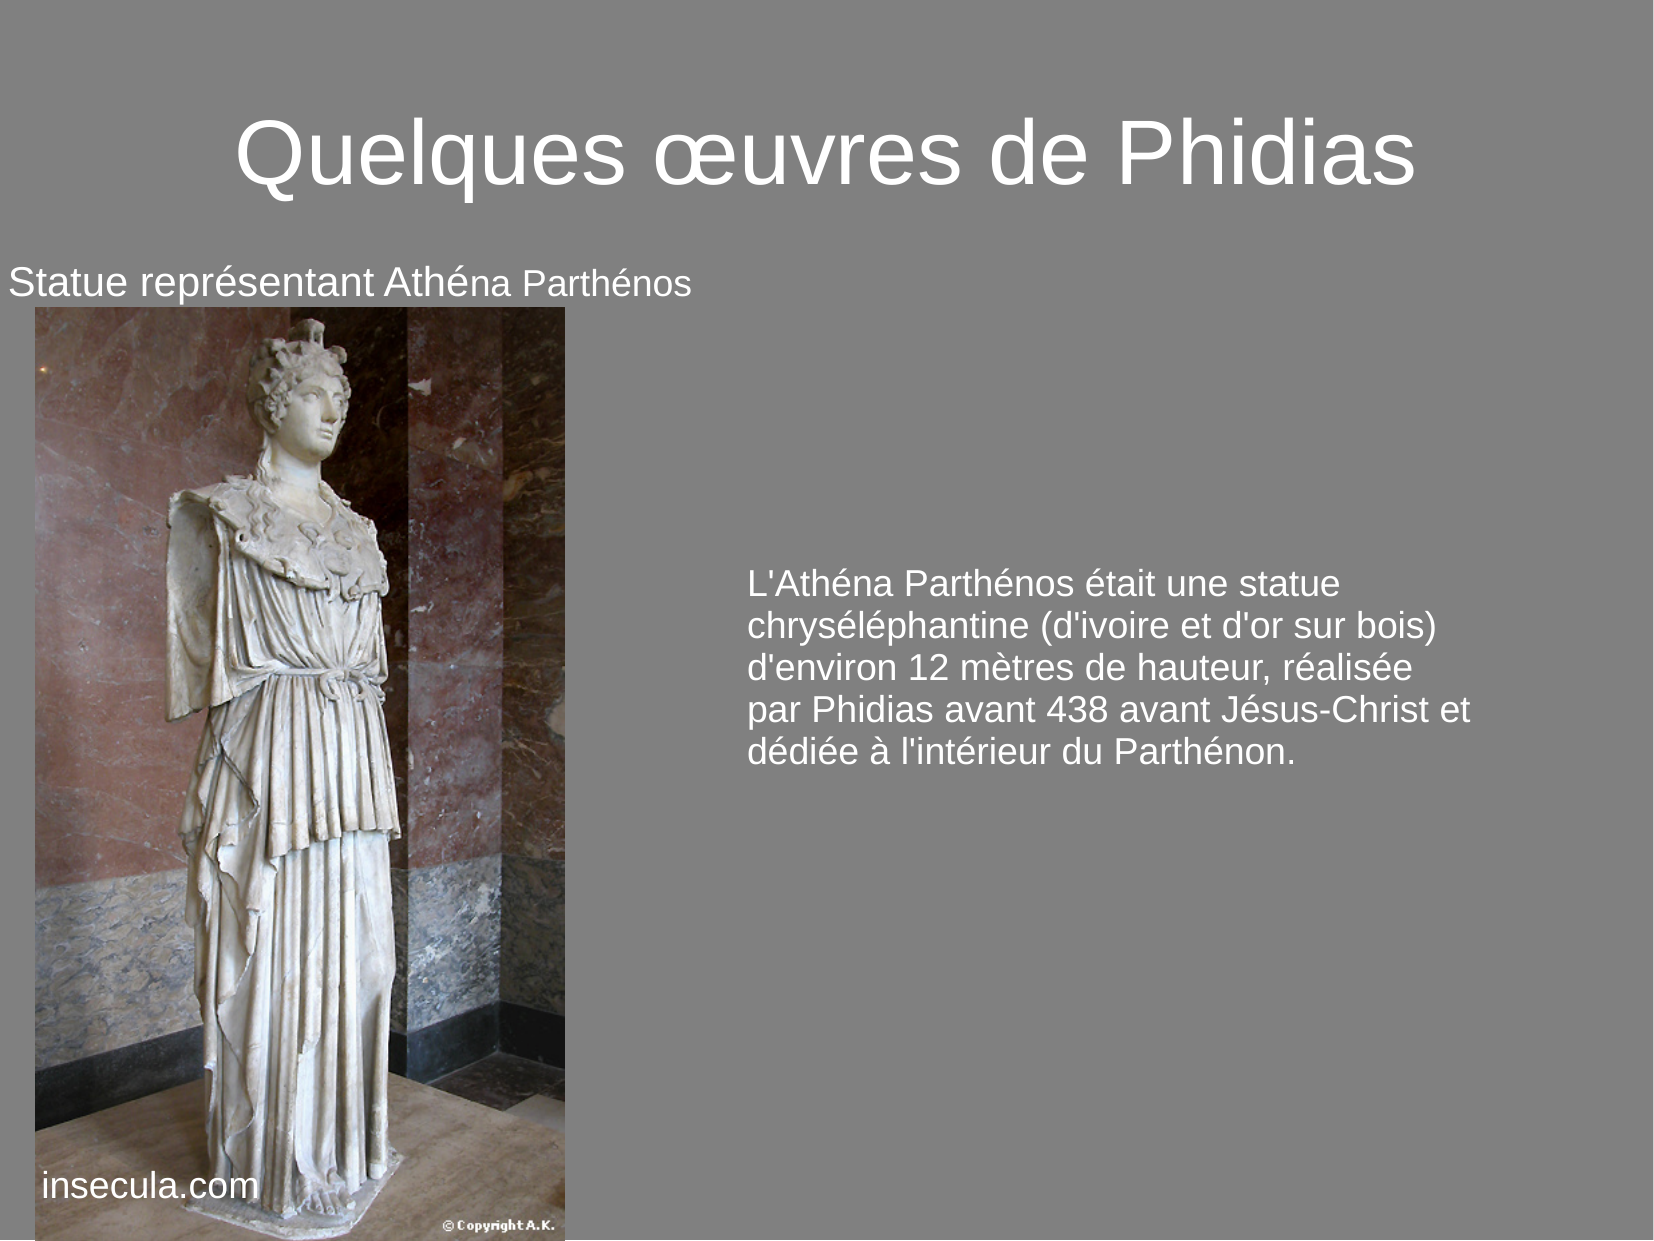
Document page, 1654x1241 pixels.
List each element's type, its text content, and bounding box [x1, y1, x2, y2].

title Quelques œuvres de Phidias [82, 49, 1571, 257]
picture [35, 313, 565, 1241]
text_box insecula.com [26, 1157, 314, 1215]
text_box L'Athéna Parthénos était une statue chryséléphantine (d'ivoire et d'or sur bois) d'environ 12 mètres de hauteur, réalisée par Phidias avant 438 avant Jésus-Christ et dédiée à l'intérieur du Parthénon. [732, 555, 1488, 781]
text_box Statue représentant Athéna Parthénos [0, 251, 708, 313]
